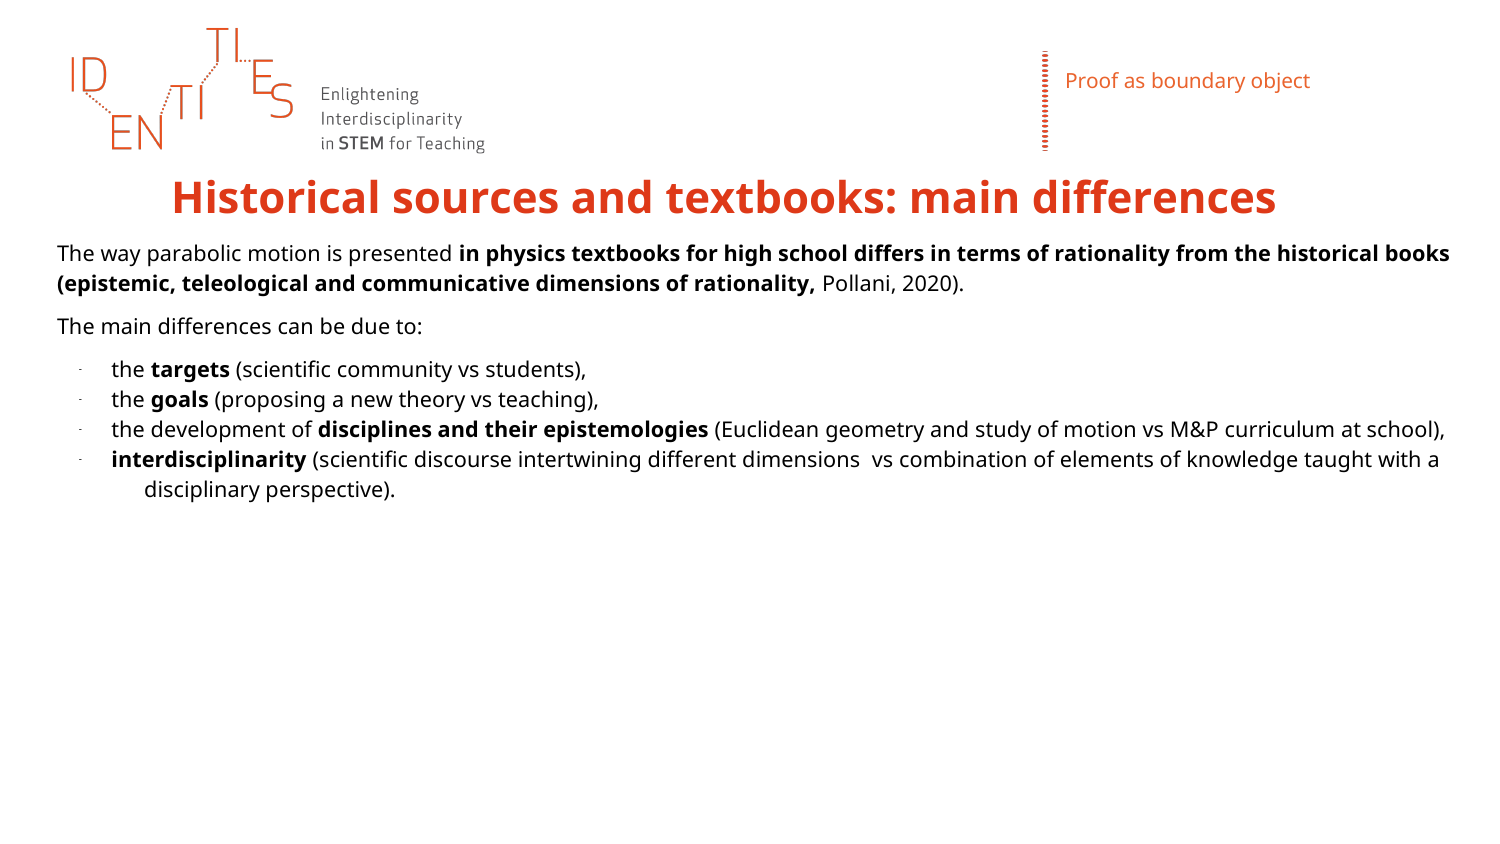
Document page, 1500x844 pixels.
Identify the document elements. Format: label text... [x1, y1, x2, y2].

picture [1042, 51, 1051, 151]
picture [71, 24, 485, 157]
text_box Historical sources and textbooks: main differences [156, 154, 1383, 239]
list The way parabolic motion is presented in physics textbooks for high school differs in terms of rationality from the historical books (epistemic, teleological and communicative dimensions of rationality, Pollani, 2020). The main differences can be due to: the targets (scientific community vs students), the goals (proposing a new theory vs teaching), the development of disciplines and their epistemologies (Euclidean geometry and study of motion vs M&P curriculum at school), interdisciplinarity (scientific discourse intertwining different dimensions vs combination of elements of knowledge taught with a disciplinary perspective). [57, 230, 1457, 526]
text_box Proof as boundary object [1050, 60, 1472, 121]
